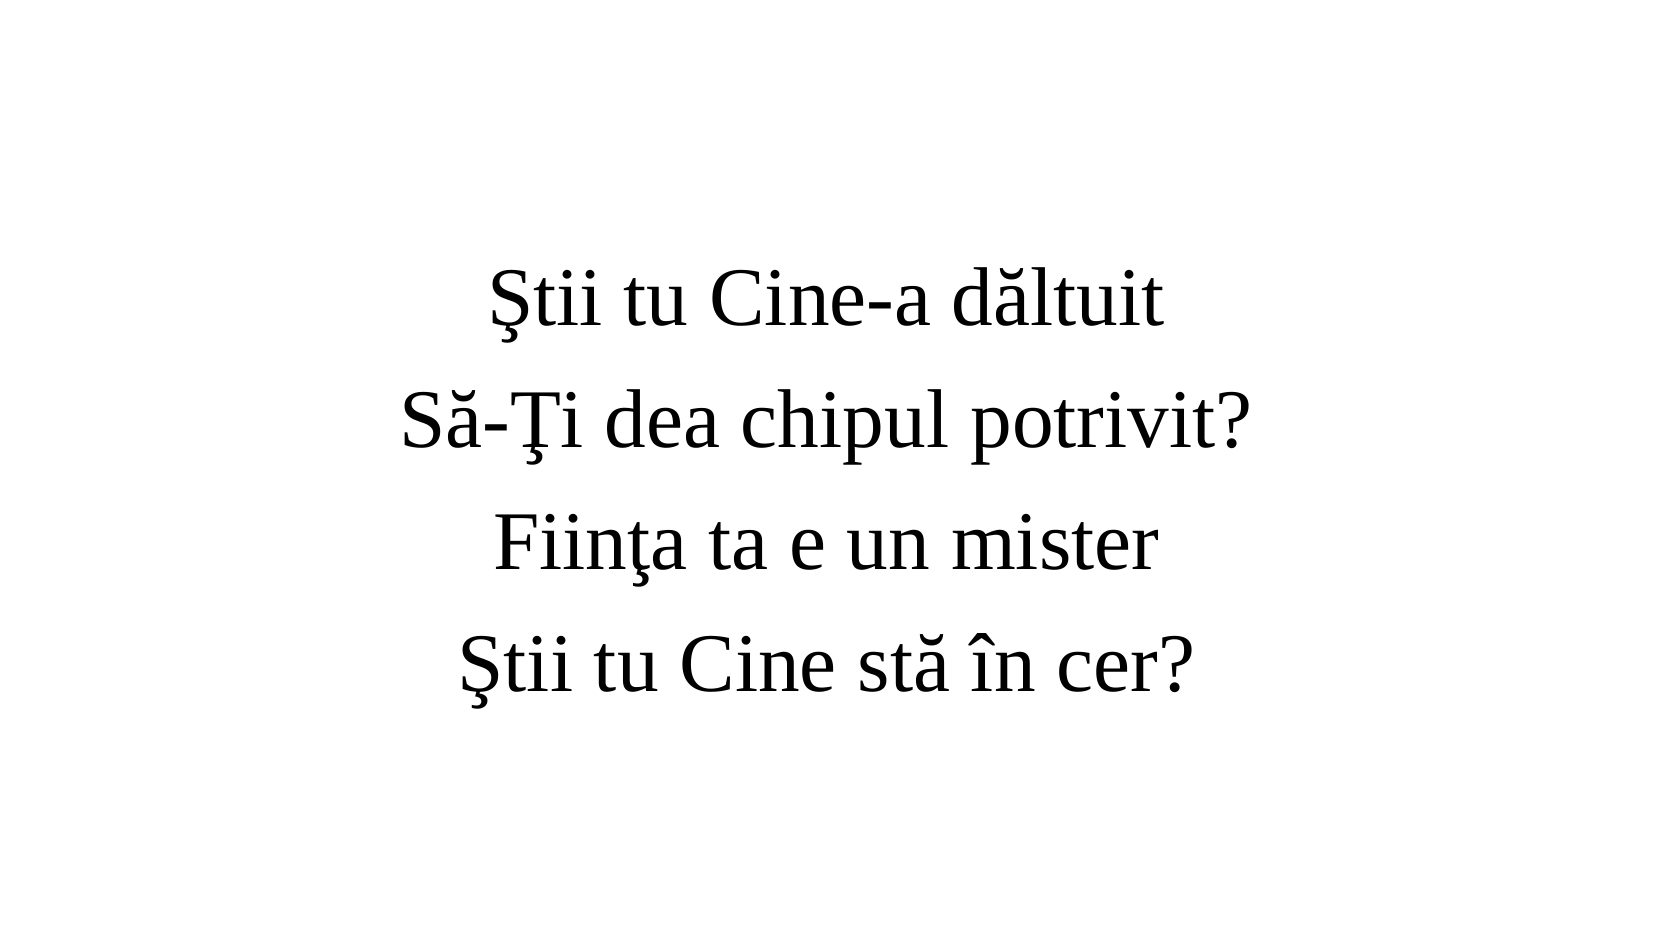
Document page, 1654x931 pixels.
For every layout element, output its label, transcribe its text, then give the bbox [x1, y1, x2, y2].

subtitle Ştii tu Cine-a dăltuit Să-Ţi dea chipul potrivit? Fiinţa ta e un mister Ştii tu Cine stă în cer? [118, 238, 1536, 712]
